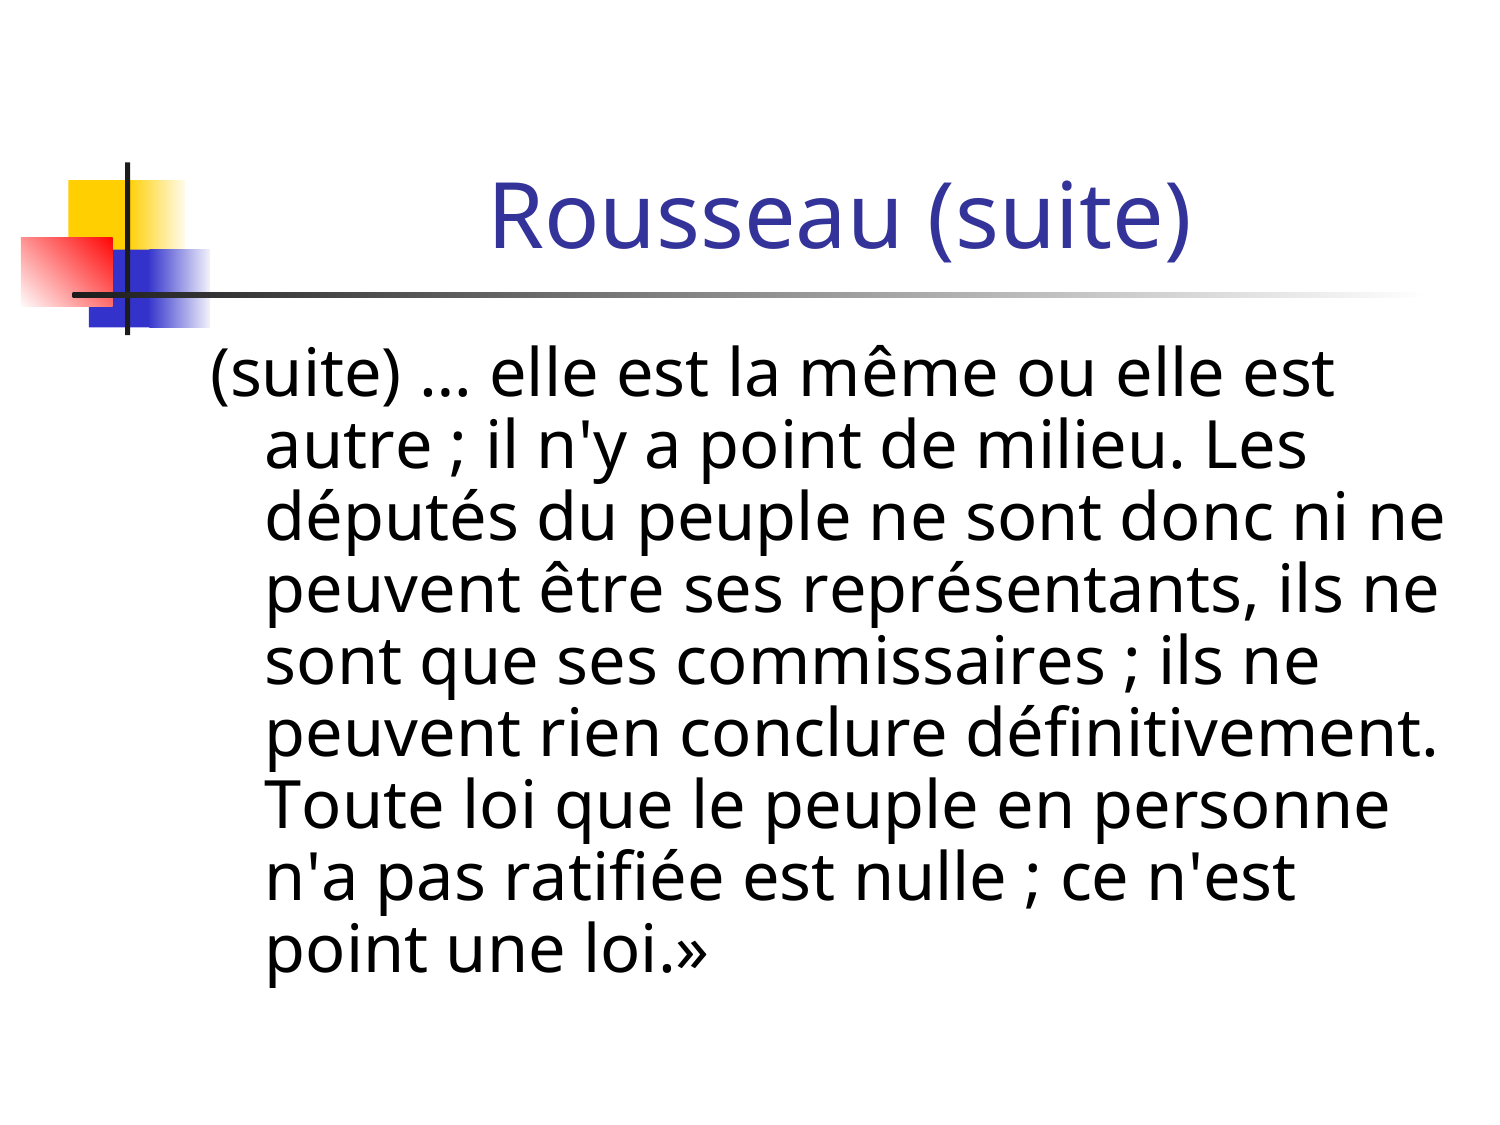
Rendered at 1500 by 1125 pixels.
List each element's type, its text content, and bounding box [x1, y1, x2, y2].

title Rousseau (suite) [188, 35, 1468, 276]
list (suite) … elle est la même ou elle est autre ; il n'y a point de milieu. Les députés du peuple ne sont donc ni ne peuvent être ses représentants, ils ne sont que ses commissaires ; ils ne peuvent rien conclure définitivement. Toute loi que le peuple en personne n'a pas ratifiée est nulle ; ce n'est point une loi.» [193, 331, 1469, 1007]
